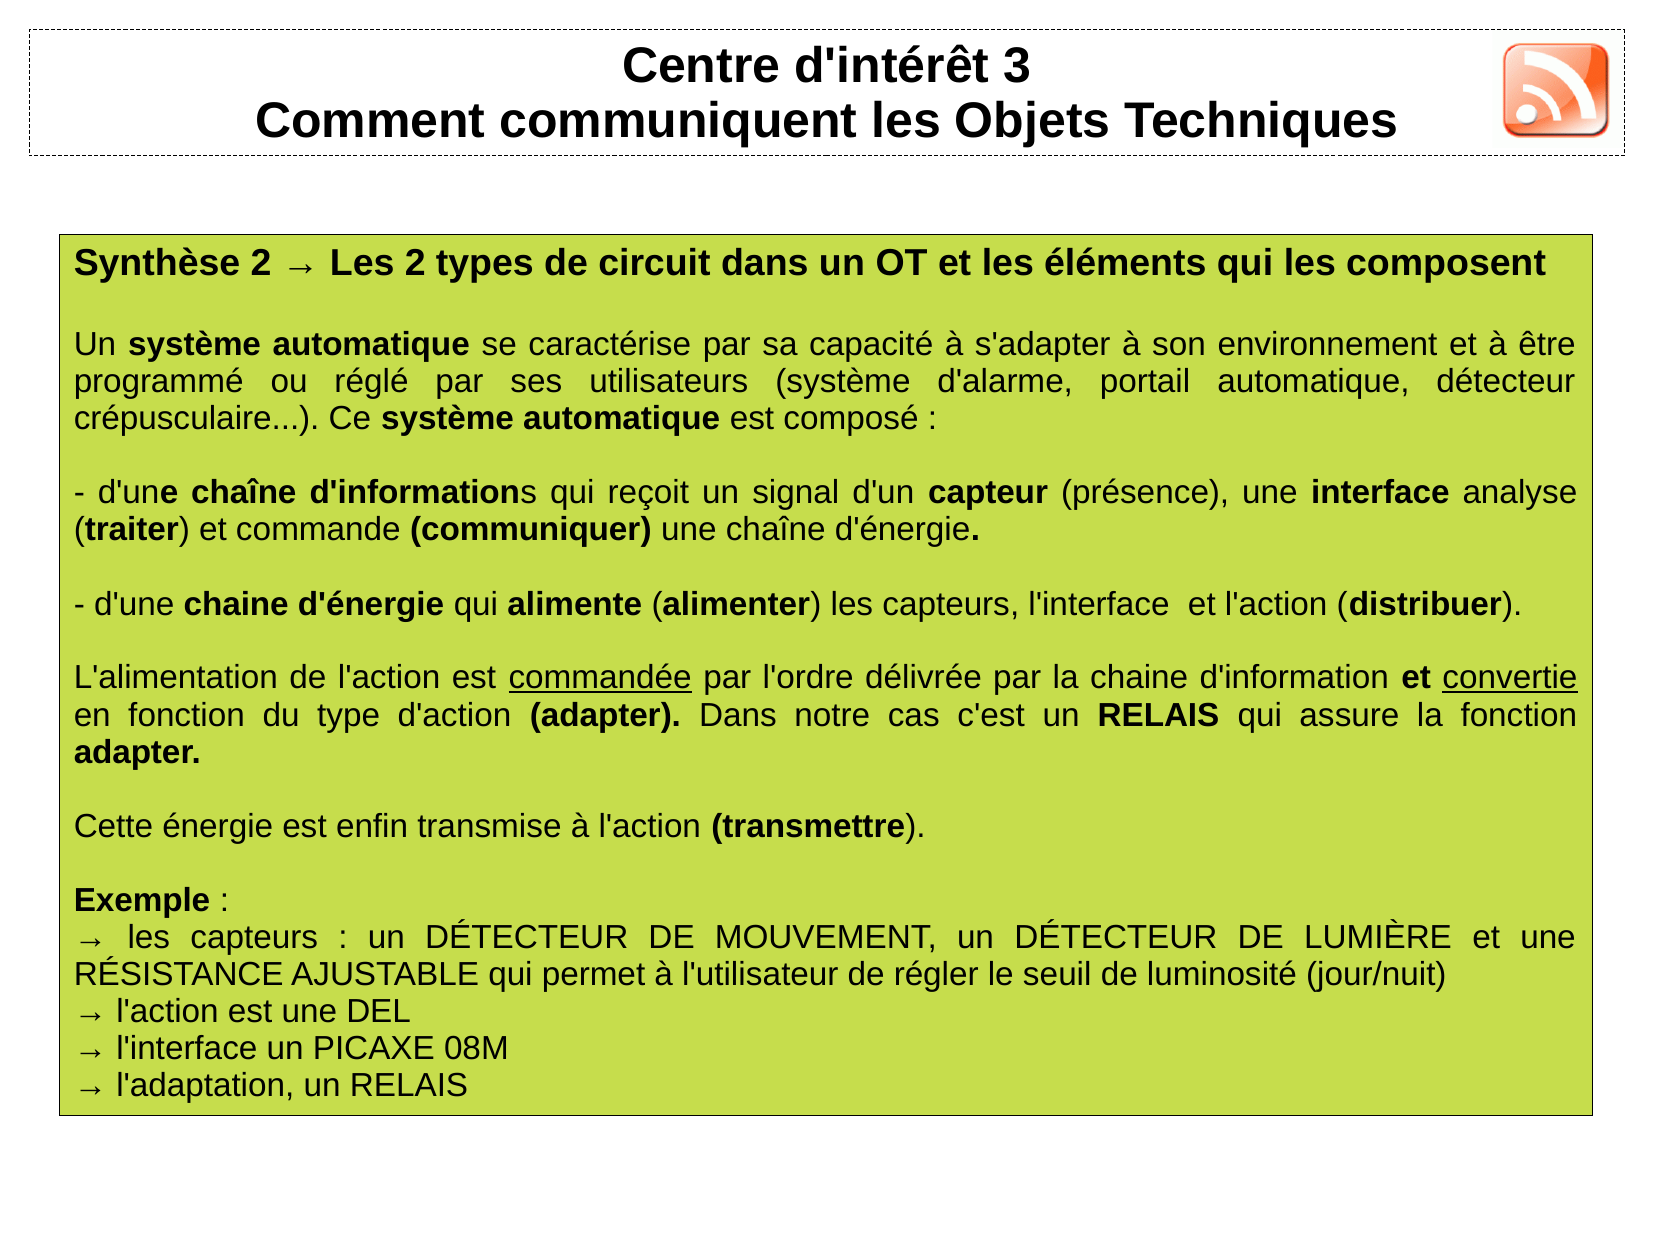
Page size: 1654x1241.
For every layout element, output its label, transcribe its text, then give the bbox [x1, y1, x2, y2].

text_box Synthèse 2 → Les 2 types de circuit dans un OT et les éléments qui les composent Un système automatique se caractérise par sa capacité à s'adapter à son environnement et à être programmé ou réglé par ses utilisateurs (système d'alarme, portail automatique, détecteur crépusculaire...). Ce système automatique est composé : - d'une chaîne d'informations qui reçoit un signal d'un capteur (présence), une interface analyse (traiter) et commande (communiquer) une chaîne d'énergie. - d'une chaine d'énergie qui alimente (alimenter) les capteurs, l'interface et l'action (distribuer). L'alimentation de l'action est commandée par l'ordre délivrée par la chaine d'information et convertie en fonction du type d'action (adapter). Dans notre cas c'est un RELAIS qui assure la fonction adapter. Cette énergie est enfin transmise à l'action (transmettre). Exemple : → les capteurs : un DÉTECTEUR DE MOUVEMENT, un DÉTECTEUR DE LUMIÈRE et une RÉSISTANCE AJUSTABLE qui permet à l'utilisateur de régler le seuil de luminosité (jour/nuit) → l'action est une DEL → l'interface un PICAXE 08M → l'adaptation, un RELAIS [59, 234, 1593, 1116]
text_box Centre d'intérêt 3 Comment communiquent les Objets Techniques [29, 29, 1625, 156]
